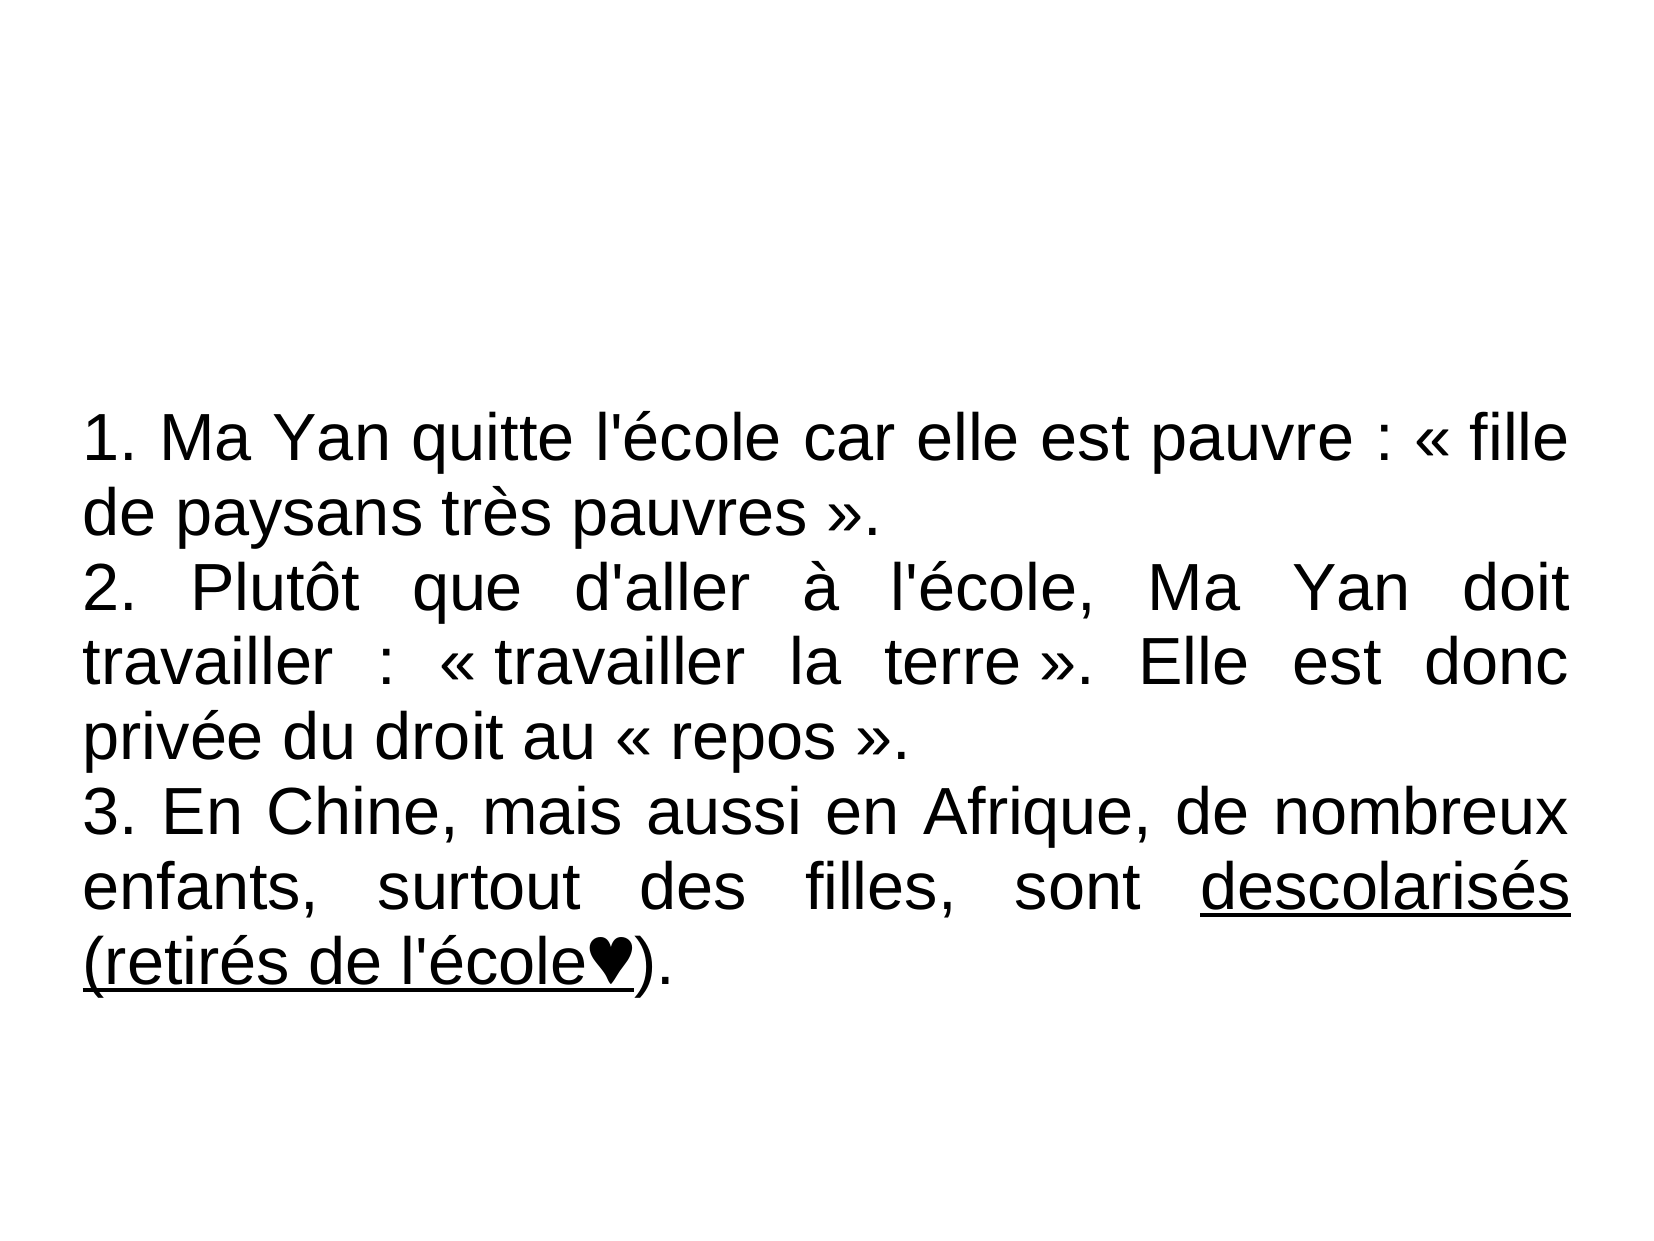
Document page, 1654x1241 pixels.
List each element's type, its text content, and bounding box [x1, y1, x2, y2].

subtitle 1. Ma Yan quitte l'école car elle est pauvre : « fille de paysans très pauvres ». 2. Plutôt que d'aller à l'école, Ma Yan doit travailler : « travailler la terre ». Elle est donc privée du droit au « repos ». 3. En Chine, mais aussi en Afrique, de nombreux enfants, surtout des filles, sont descolarisés (retirés de l'école). [82, 297, 1571, 1102]
